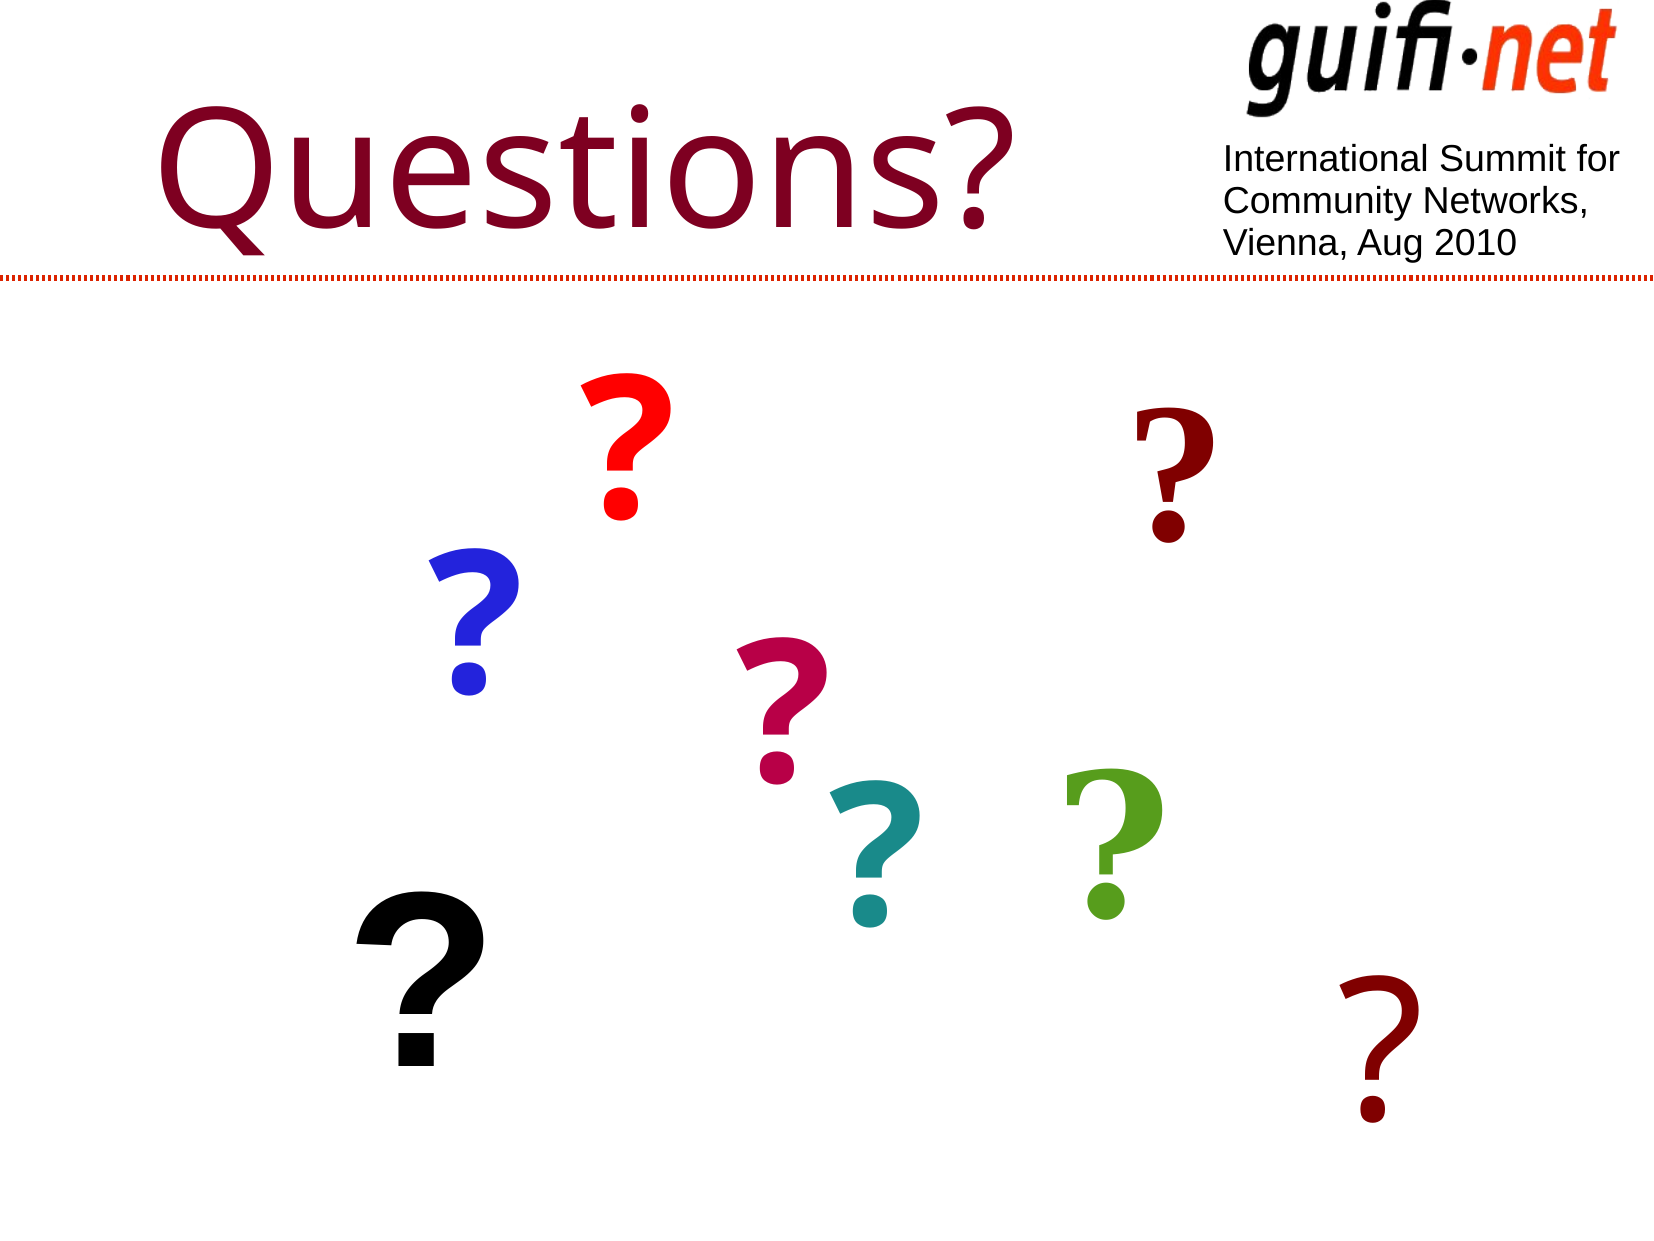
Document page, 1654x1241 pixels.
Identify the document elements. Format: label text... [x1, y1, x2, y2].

picture [1240, 0, 1625, 119]
text_box ? [1110, 354, 1241, 591]
text_box ? [413, 472, 560, 721]
text_box ? [330, 832, 514, 1127]
text_box ? [1039, 722, 1187, 973]
text_box ? [1322, 899, 1459, 1148]
title Questions? [76, 59, 1093, 267]
text_box ? [565, 296, 712, 545]
text_box ? [815, 704, 961, 953]
text_box ? [722, 561, 853, 1084]
